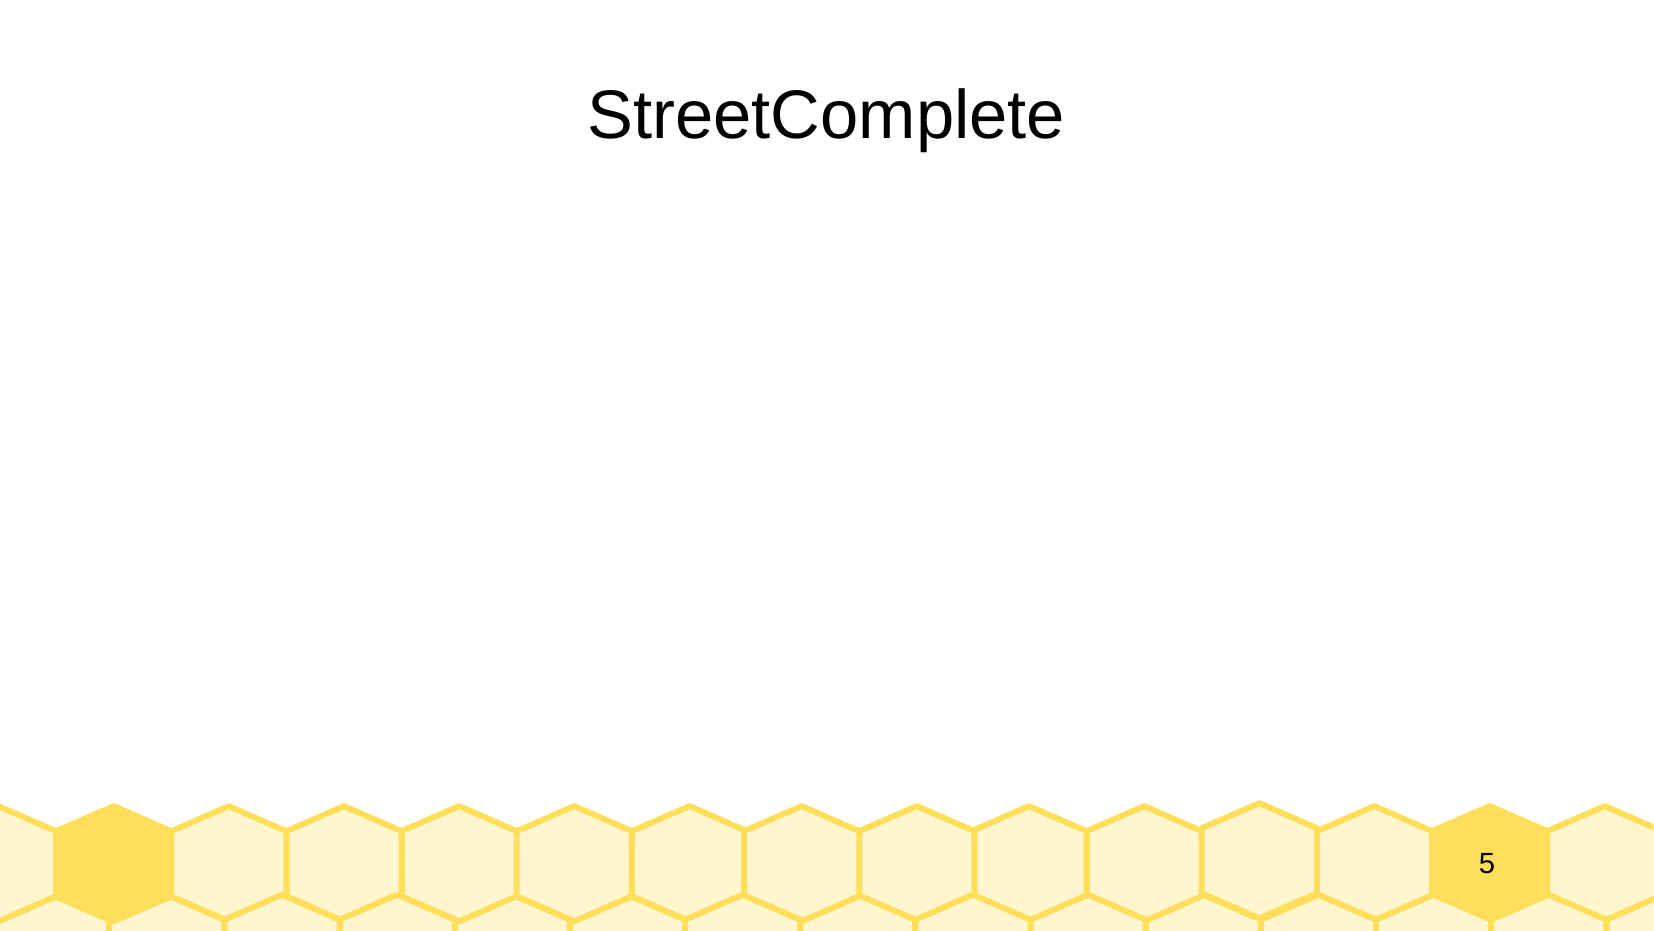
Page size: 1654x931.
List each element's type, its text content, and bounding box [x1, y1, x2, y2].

title StreetComplete [82, 37, 1571, 193]
